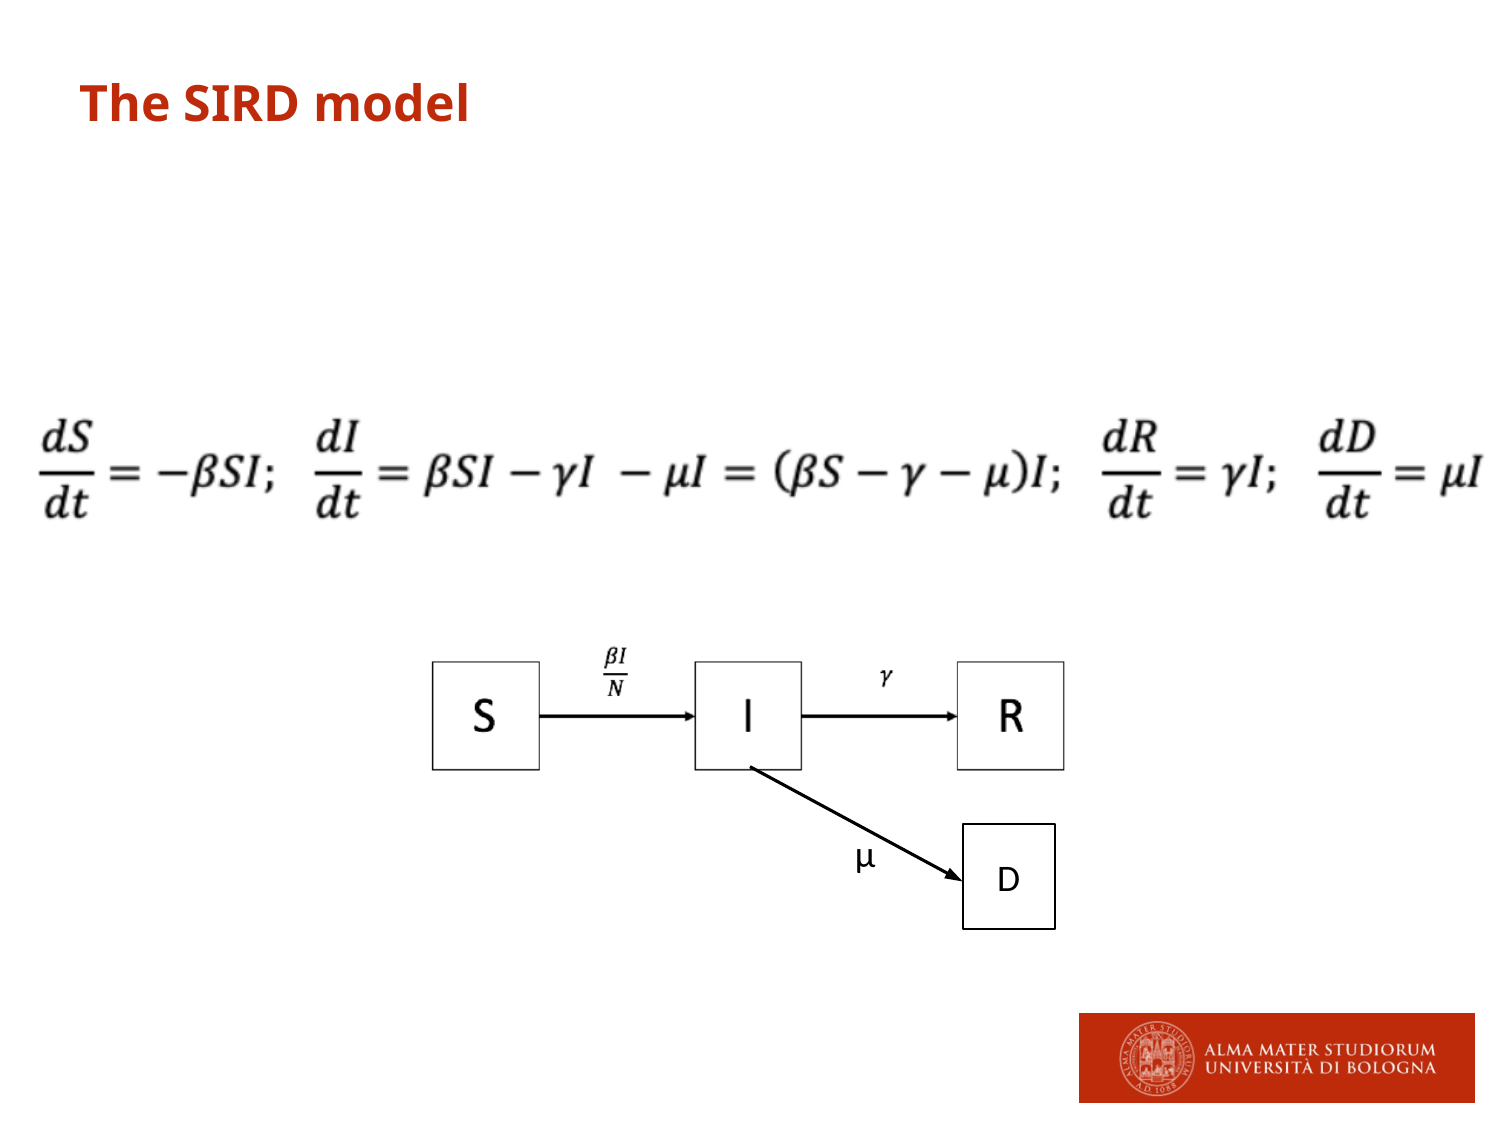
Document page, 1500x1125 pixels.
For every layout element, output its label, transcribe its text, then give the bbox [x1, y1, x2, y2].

picture [421, 619, 1079, 779]
list The SIRD model [64, 78, 1447, 185]
picture [0, 404, 1500, 558]
text_box µ [839, 822, 891, 884]
text_box D [963, 824, 1055, 929]
